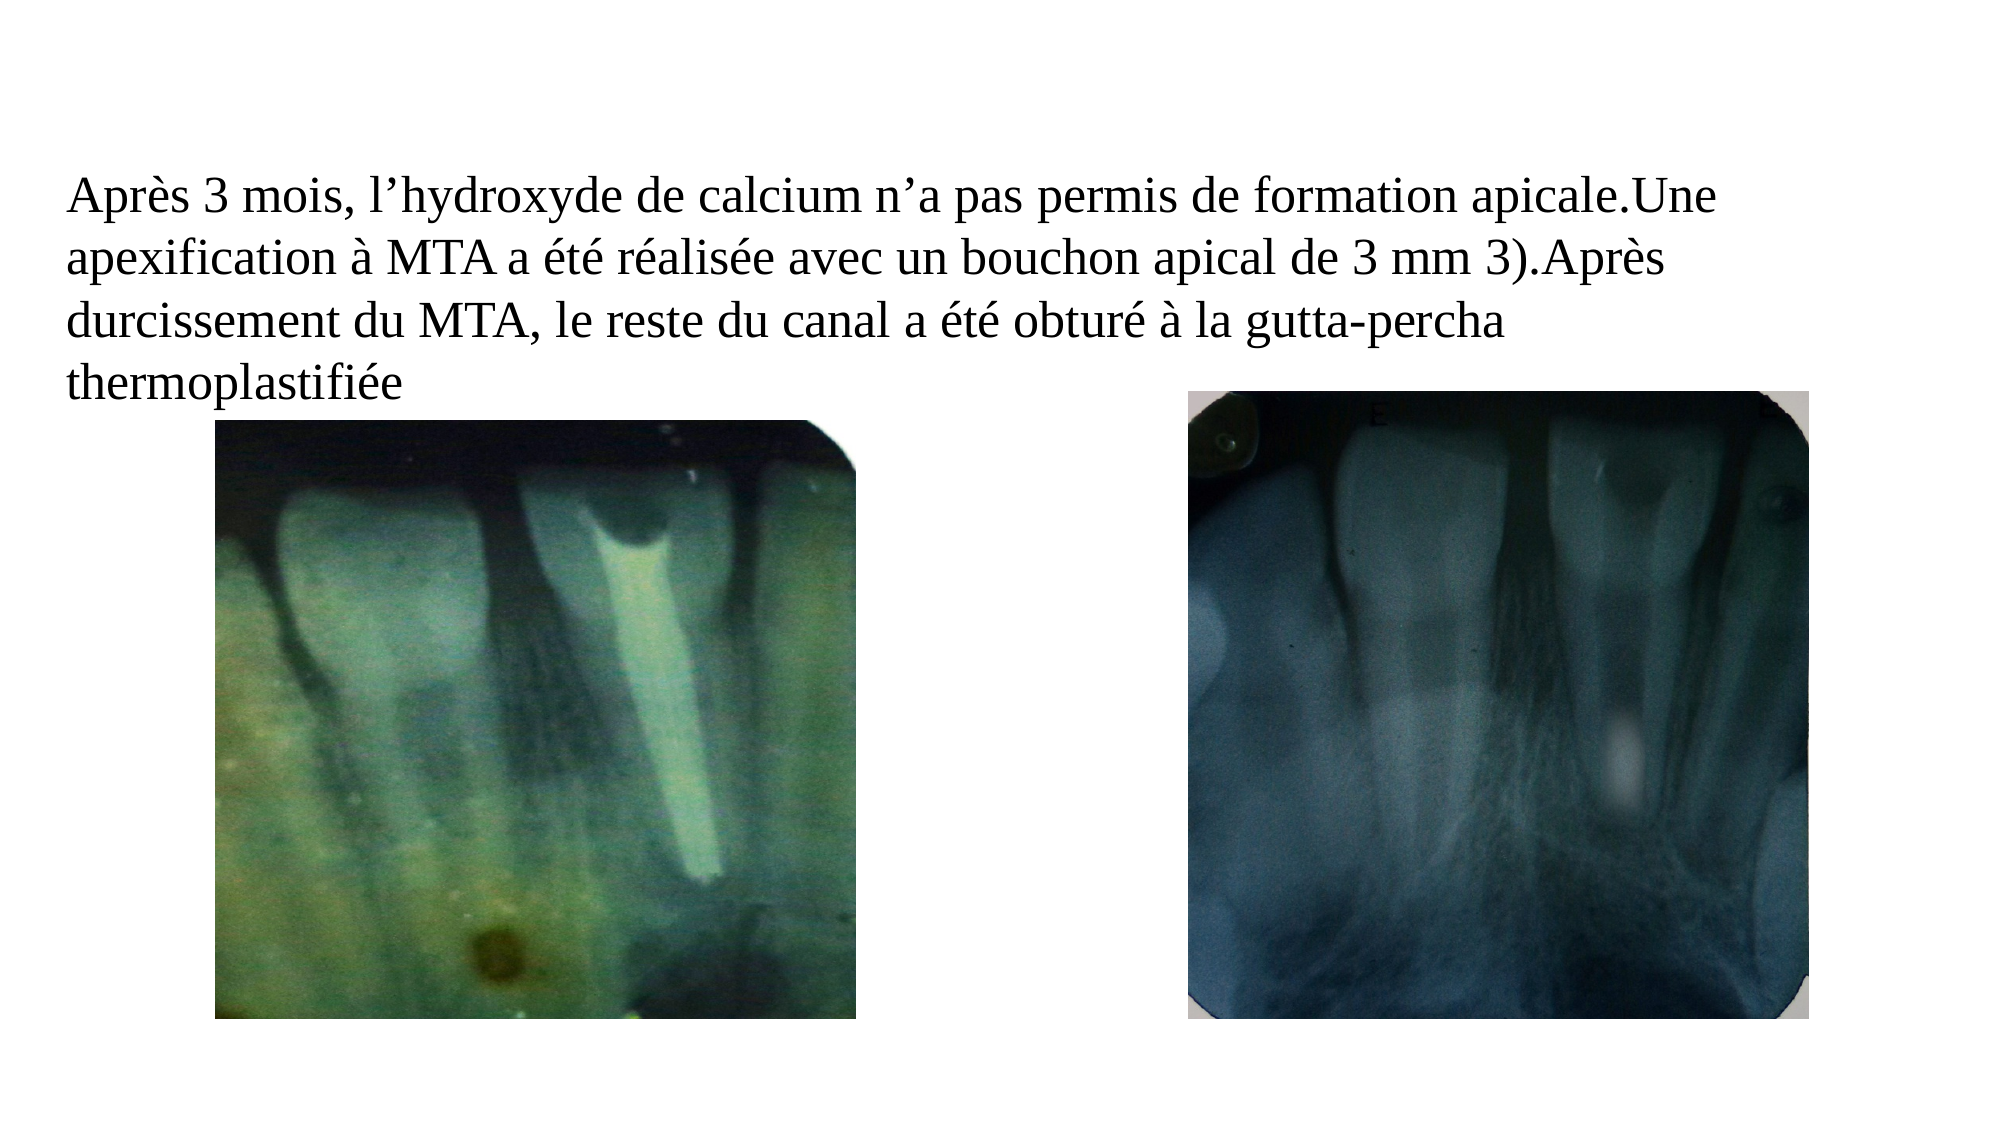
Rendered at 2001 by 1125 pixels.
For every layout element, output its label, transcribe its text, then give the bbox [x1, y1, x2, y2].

picture [215, 420, 856, 1019]
text_box Après 3 mois, l’hydroxyde de calcium n’a pas permis de formation apicale.Une apexification à MTA a été réalisée avec un bouchon apical de 3 mm 3).Après durcissement du MTA, le reste du canal a été obturé à la gutta-percha thermoplastifiée [51, 152, 1854, 418]
picture [1188, 418, 1809, 1019]
